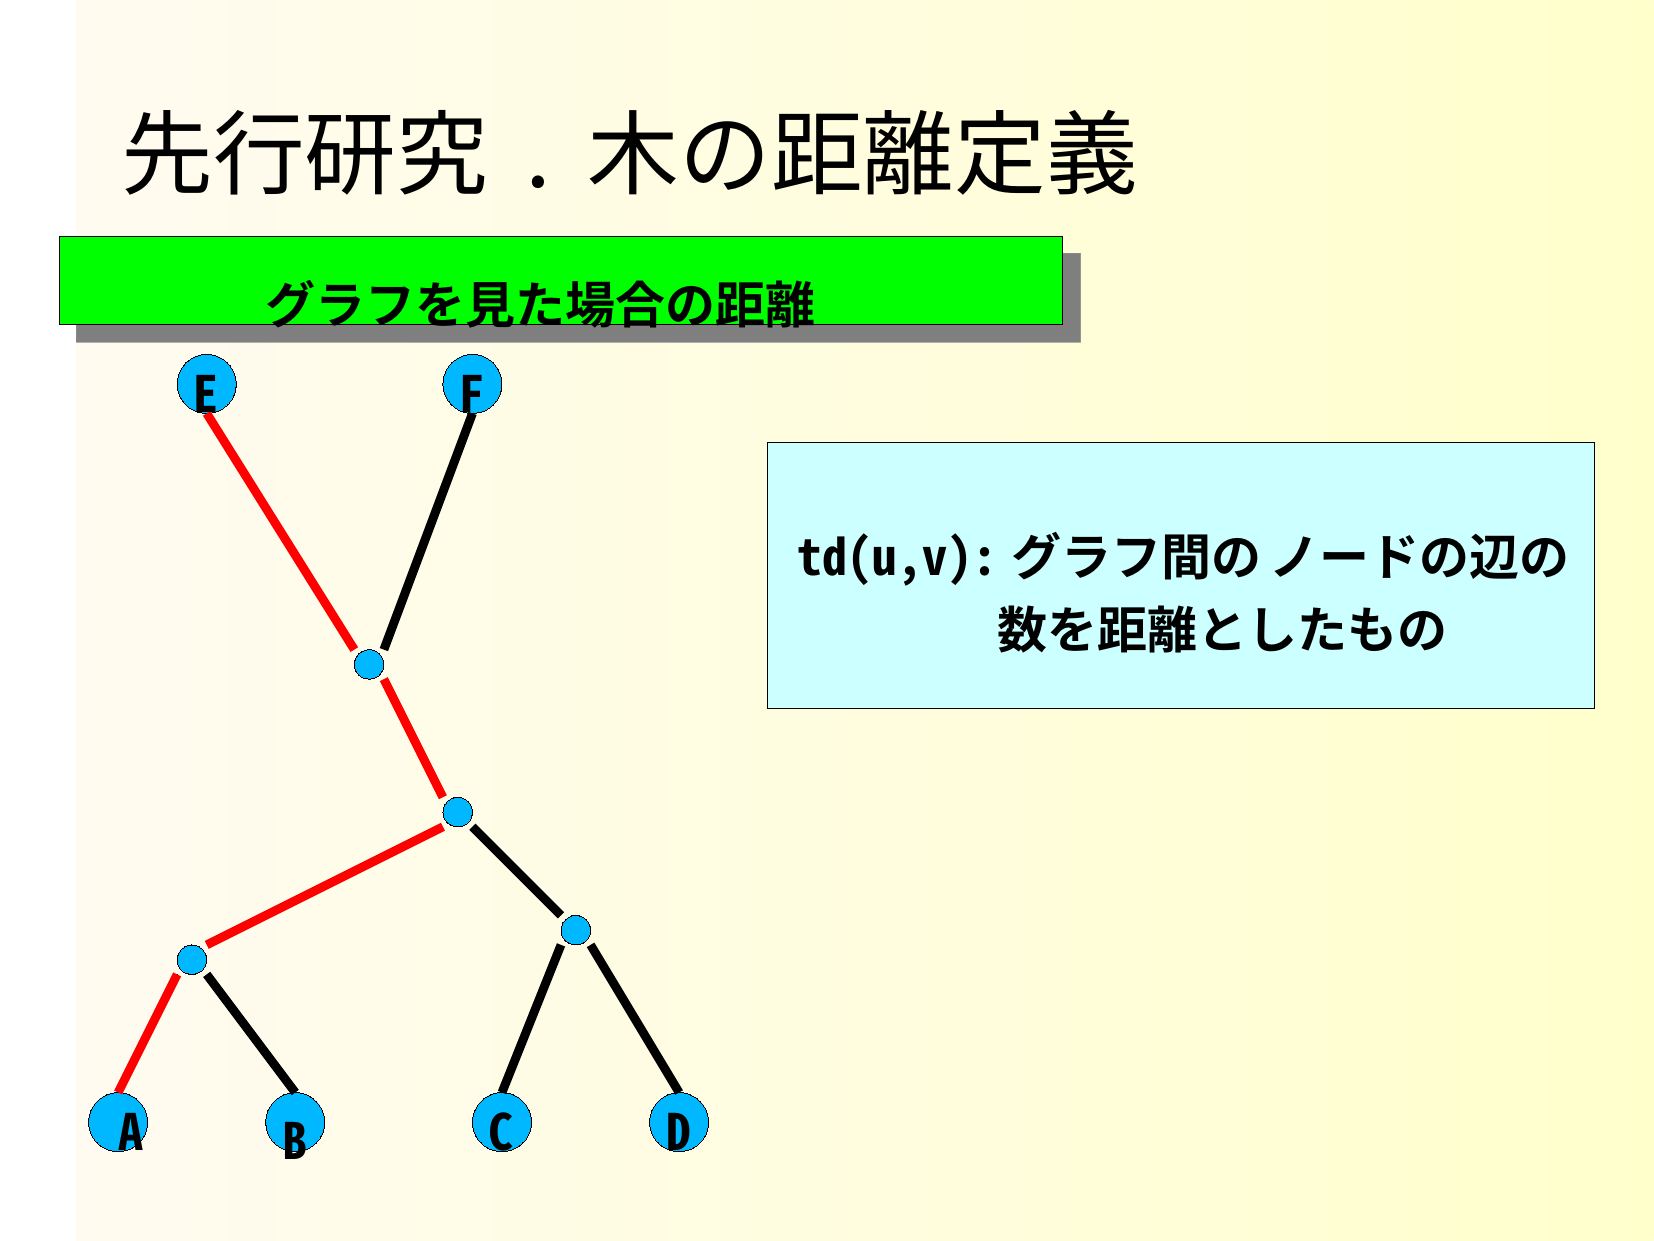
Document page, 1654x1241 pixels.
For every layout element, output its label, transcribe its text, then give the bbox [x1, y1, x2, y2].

text_box E [193, 354, 266, 405]
text_box [772, 316, 786, 325]
text_box [649, 1096, 668, 1150]
text_box [284, 316, 340, 325]
text_box [696, 316, 719, 325]
text_box [88, 1092, 135, 1152]
text_box [561, 915, 591, 945]
text_box [1031, 620, 1036, 631]
text_box [177, 944, 207, 975]
text_box [598, 316, 606, 325]
title 先行研究.木の距離定義 [121, 43, 1534, 251]
text_box td(u,v):グラフ間の ノードの辺の 数を距離としたもの [797, 517, 1595, 618]
text_box [722, 316, 739, 325]
text_box F [459, 354, 562, 405]
text_box B [282, 1101, 355, 1152]
text_box [1159, 618, 1167, 626]
text_box [656, 316, 698, 325]
text_box [435, 316, 478, 325]
text_box [1407, 618, 1419, 639]
text_box D [665, 1092, 739, 1143]
text_box [1127, 625, 1137, 633]
text_box [442, 357, 467, 413]
text_box [498, 316, 508, 321]
text_box [472, 1096, 523, 1152]
text_box [442, 797, 473, 827]
text_box [610, 316, 624, 325]
text_box [1161, 637, 1168, 644]
text_box [630, 316, 650, 320]
text_box [470, 405, 494, 414]
text_box [265, 1092, 316, 1149]
text_box [204, 405, 228, 413]
text_box [354, 649, 384, 680]
text_box C [488, 1092, 562, 1143]
text_box [1012, 618, 1030, 646]
text_box A [118, 1092, 203, 1143]
text_box [177, 357, 196, 412]
text_box [586, 316, 598, 325]
text_box [383, 316, 433, 325]
text_box [669, 1143, 700, 1152]
text_box [527, 316, 546, 325]
text_box グラフを見た場合の距離 [265, 265, 819, 316]
text_box [59, 236, 1063, 325]
text_box [767, 442, 1595, 709]
text_box [479, 316, 493, 325]
text_box [512, 316, 523, 325]
text_box [338, 316, 383, 325]
text_box [544, 316, 588, 325]
text_box [745, 316, 768, 325]
